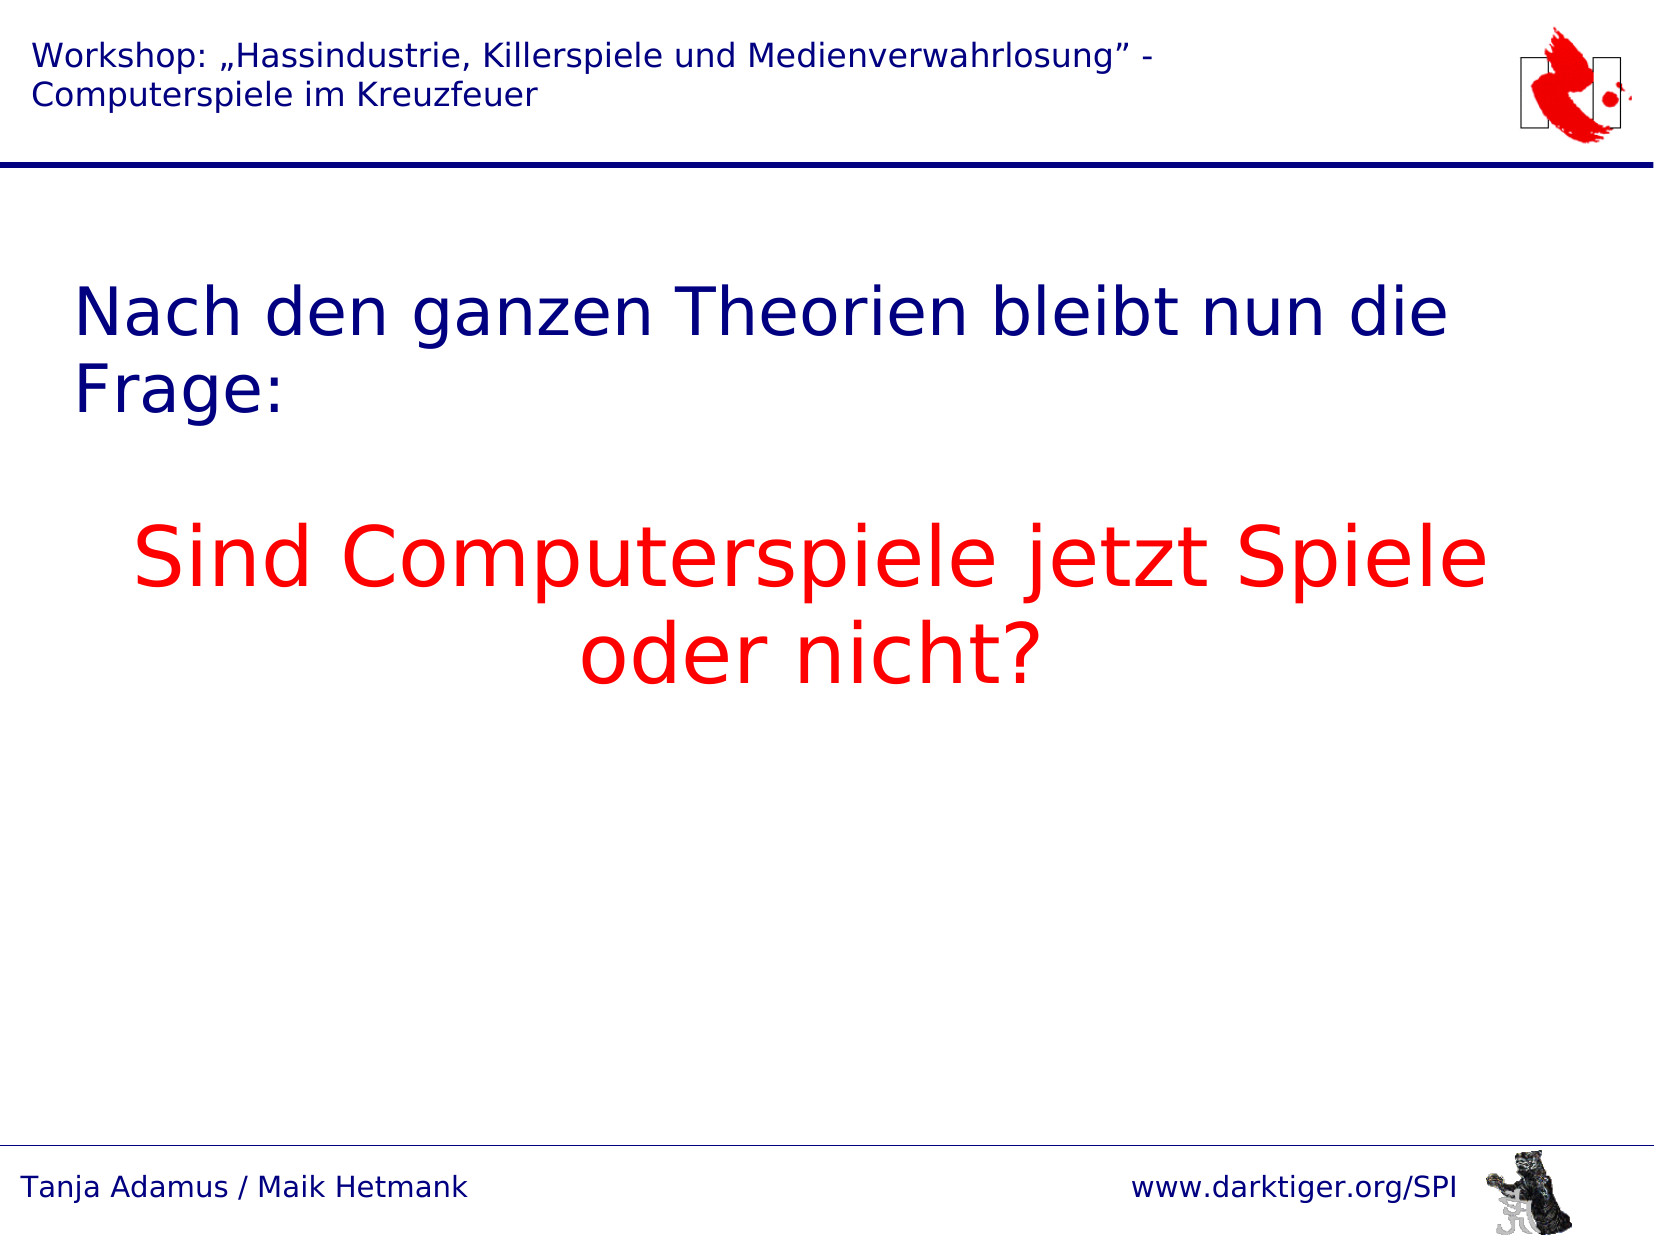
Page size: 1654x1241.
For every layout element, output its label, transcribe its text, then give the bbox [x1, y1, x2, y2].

text_box Nach den ganzen Theorien bleibt nun die Frage: [59, 265, 1565, 437]
picture [1503, 16, 1632, 148]
picture [1486, 1150, 1572, 1235]
text_box Workshop: „Hassindustrie, Killerspiele und Medienverwahrlosung” - Computerspiele im Kreuzfeuer [16, 29, 1418, 178]
text_box Sind Computerspiele jetzt Spiele oder nicht? [59, 502, 1565, 711]
